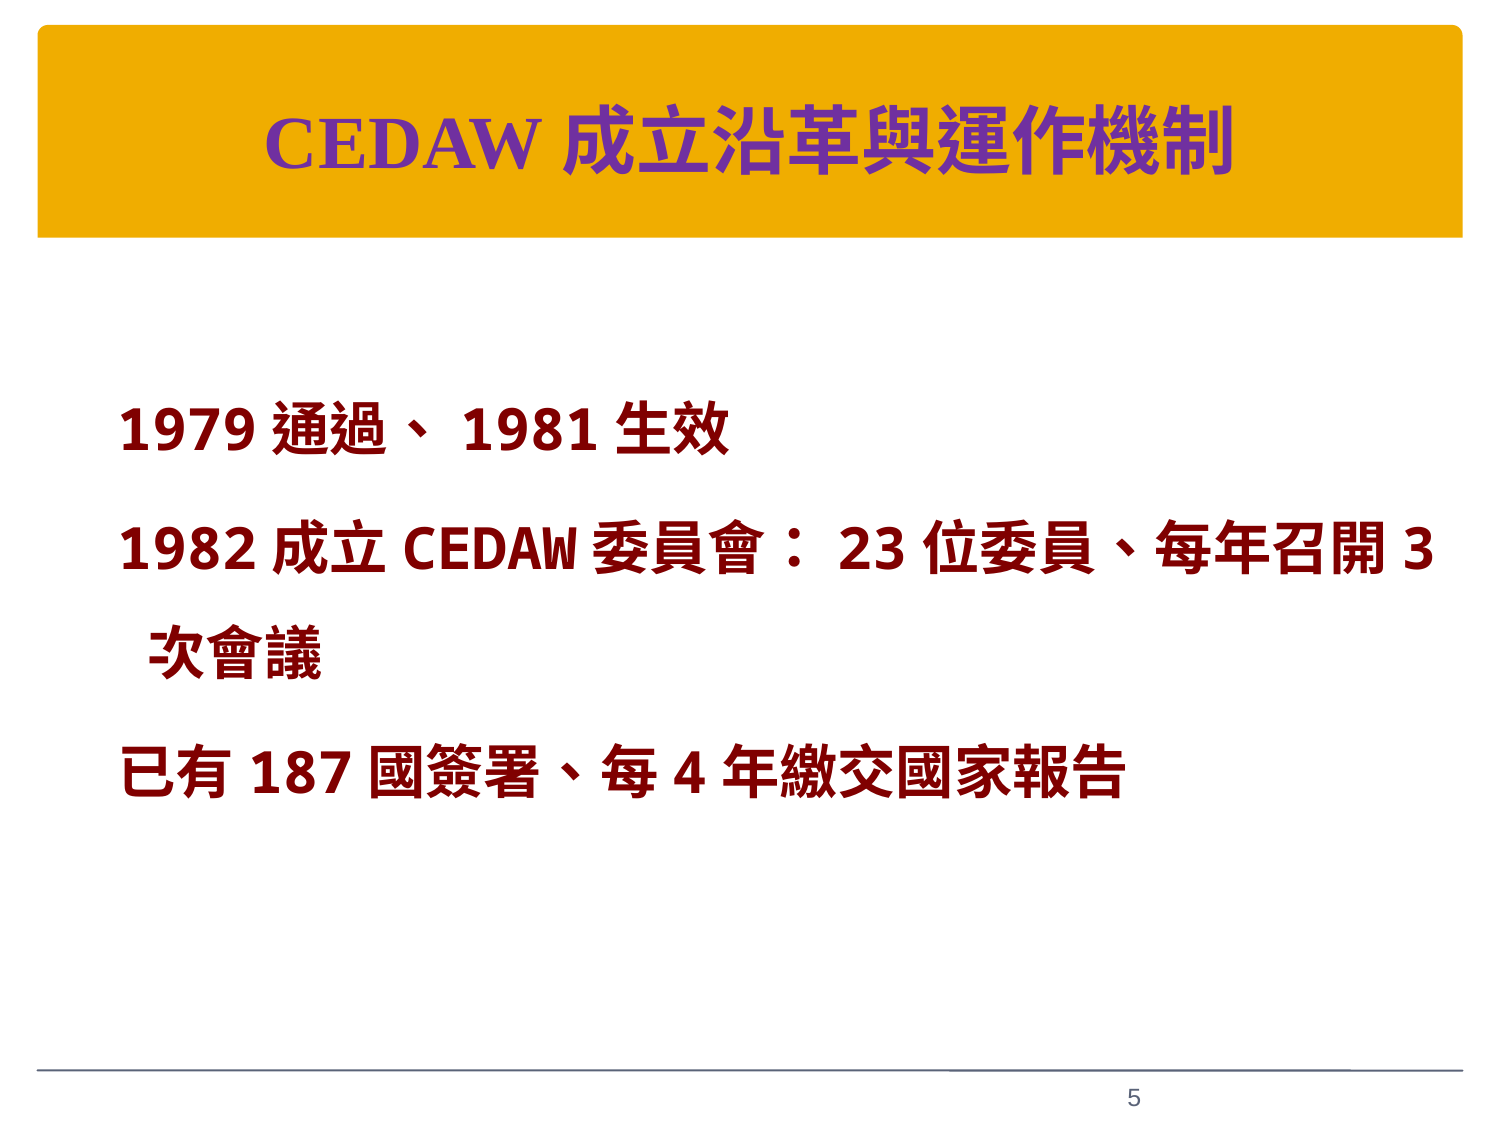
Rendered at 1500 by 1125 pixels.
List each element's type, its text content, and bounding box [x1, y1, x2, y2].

text_box <編號> [1112, 1069, 1463, 1123]
list 1979通過、1981生效 1982成立CEDAW委員會：23位委員、每年召開3次會議 已有187國簽署、每4年繳交國家報告 [50, 349, 1500, 944]
title CEDAW成立沿革與運作機制 [50, 45, 1451, 233]
